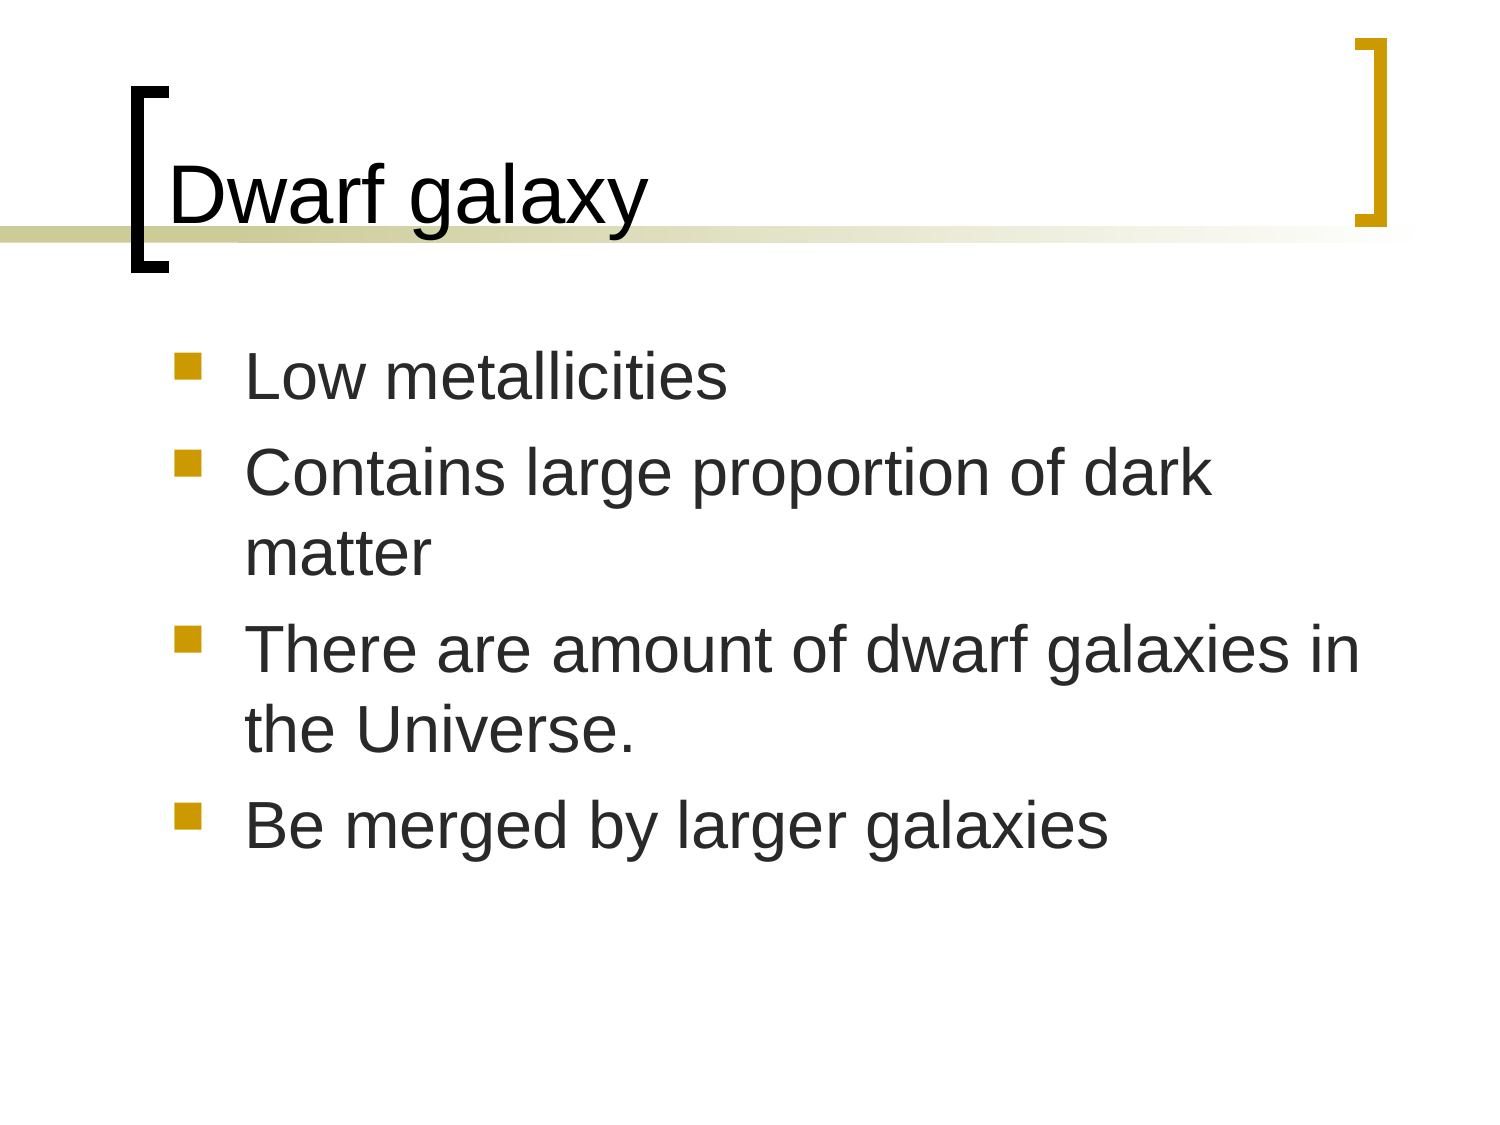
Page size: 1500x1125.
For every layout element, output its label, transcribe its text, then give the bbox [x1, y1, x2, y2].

list Low metallicities Contains large proportion of dark matter There are amount of dwarf galaxies in the Universe. Be merged by larger galaxies [155, 324, 1413, 1000]
title Dwarf galaxy [152, 15, 1328, 248]
